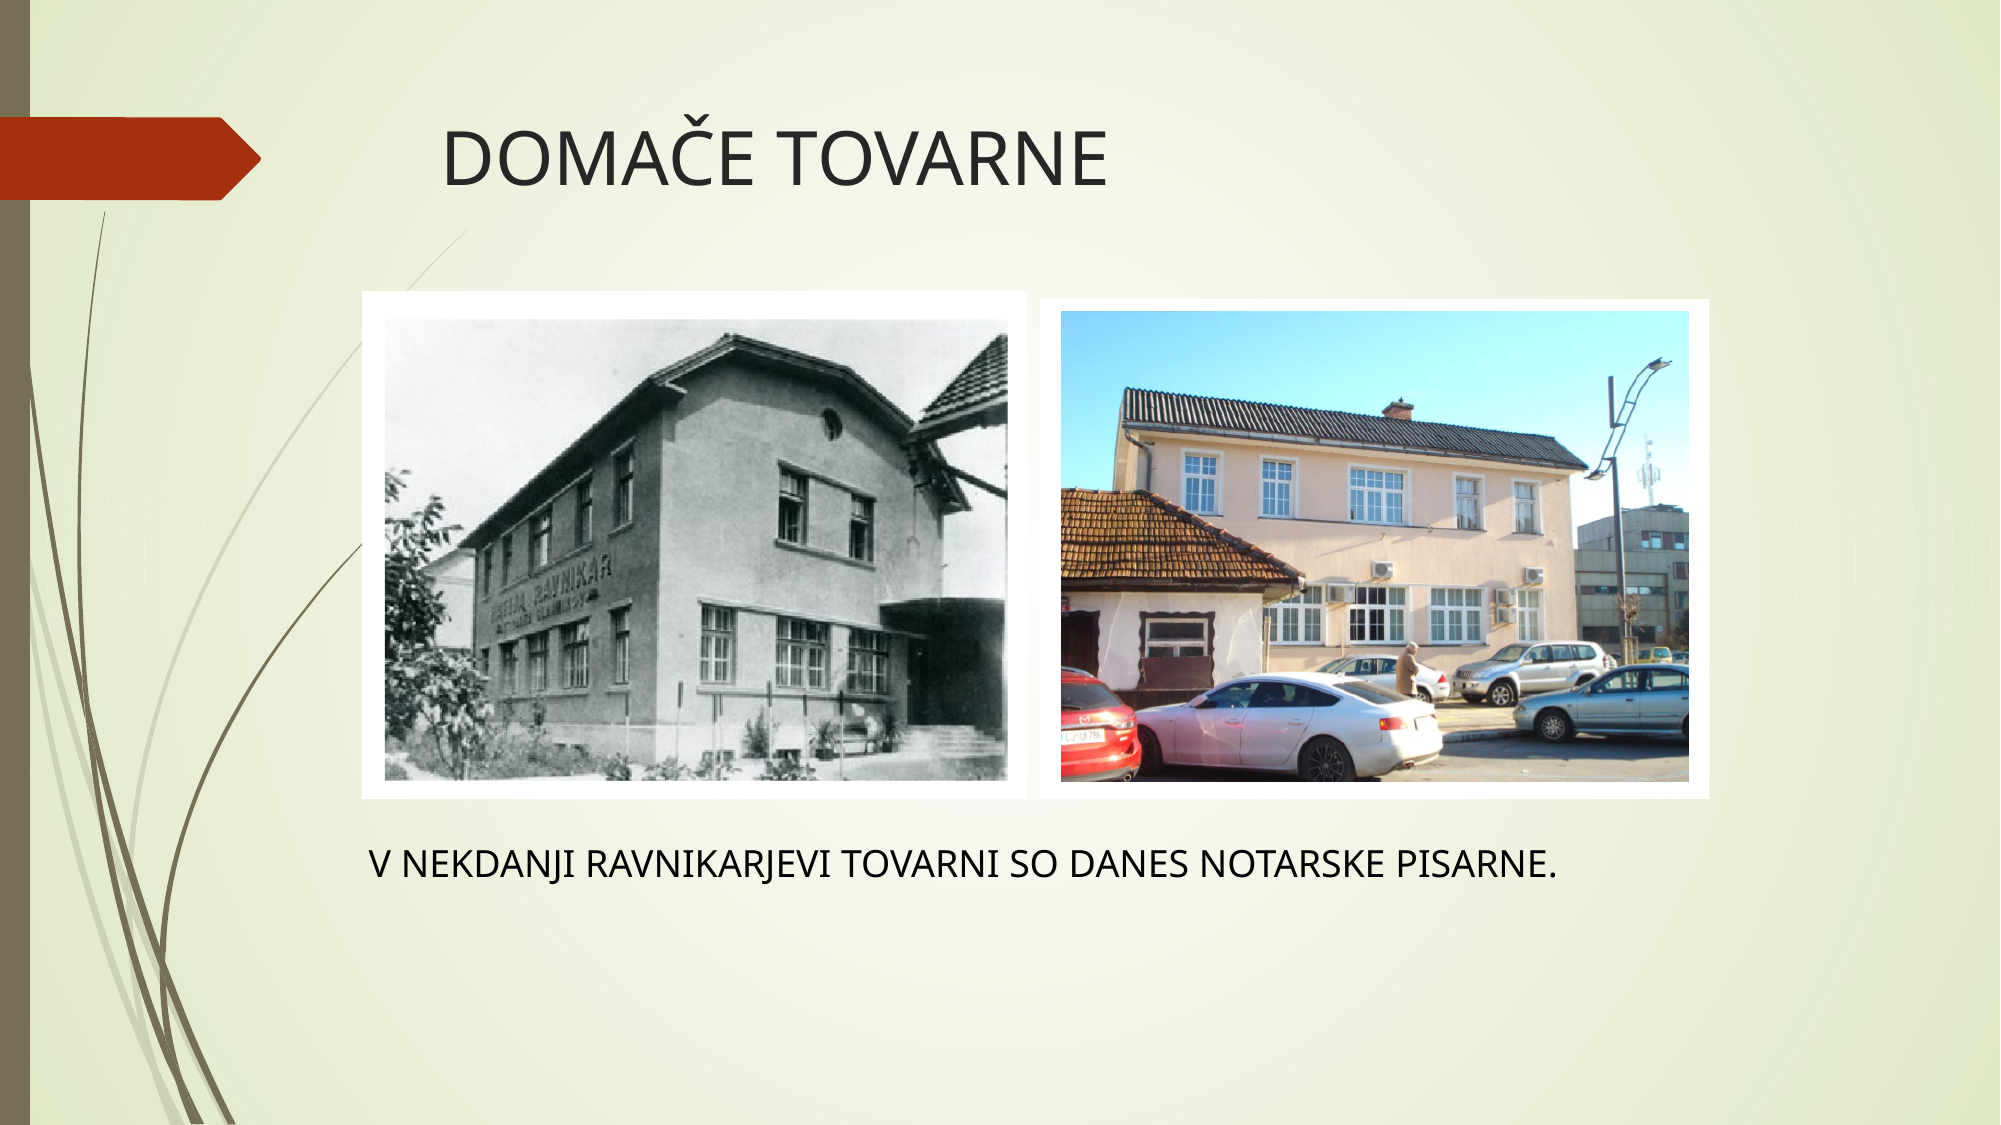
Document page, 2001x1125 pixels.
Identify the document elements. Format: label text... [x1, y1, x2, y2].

picture [362, 291, 1028, 799]
text_box V NEKDANJI RAVNIKARJEVI TOVARNI SO DANES NOTARSKE PISARNE. [353, 832, 1701, 893]
title DOMAČE TOVARNE [425, 102, 1888, 313]
picture [1040, 299, 1710, 799]
